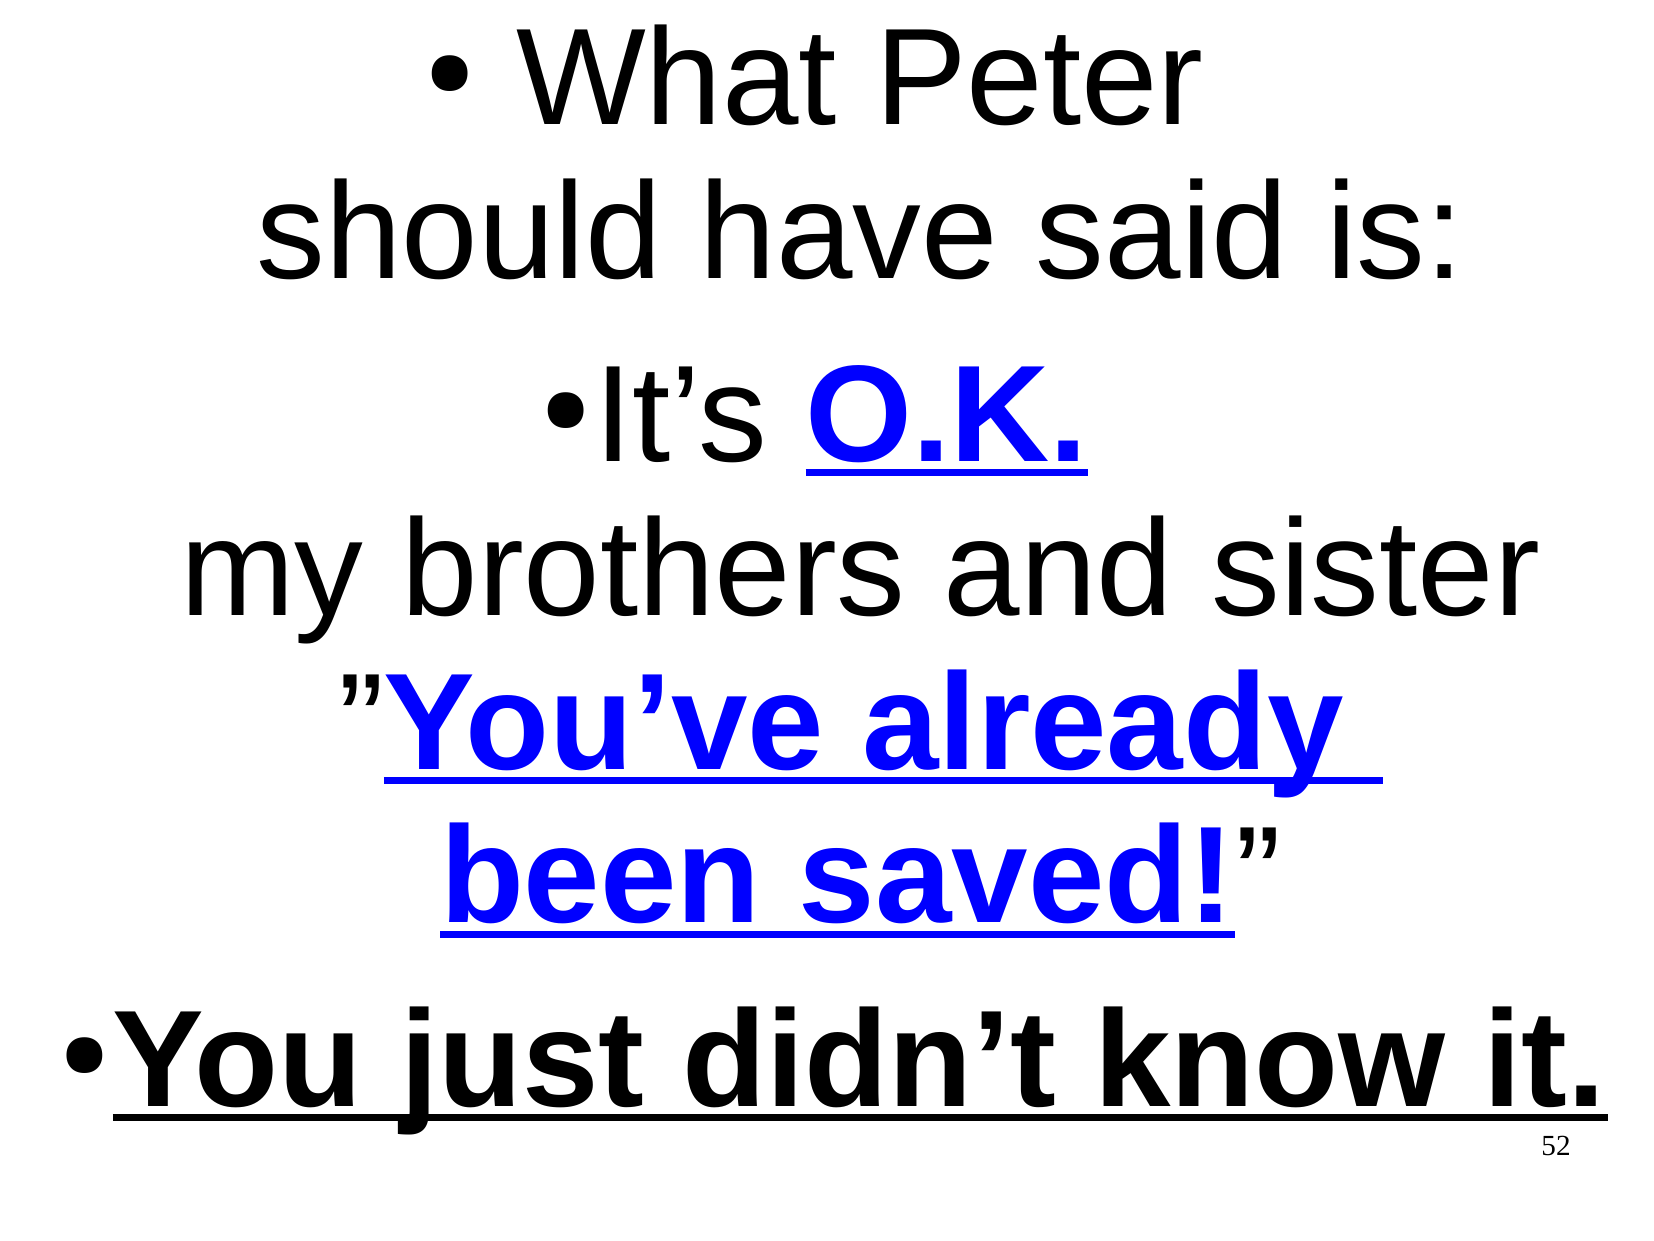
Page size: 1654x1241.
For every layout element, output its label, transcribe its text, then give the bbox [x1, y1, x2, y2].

list What Peter should have said is: It’s O.K. my brothers and sister ”You’ve already been saved!” You just didn’t know it. [0, 0, 1651, 1238]
